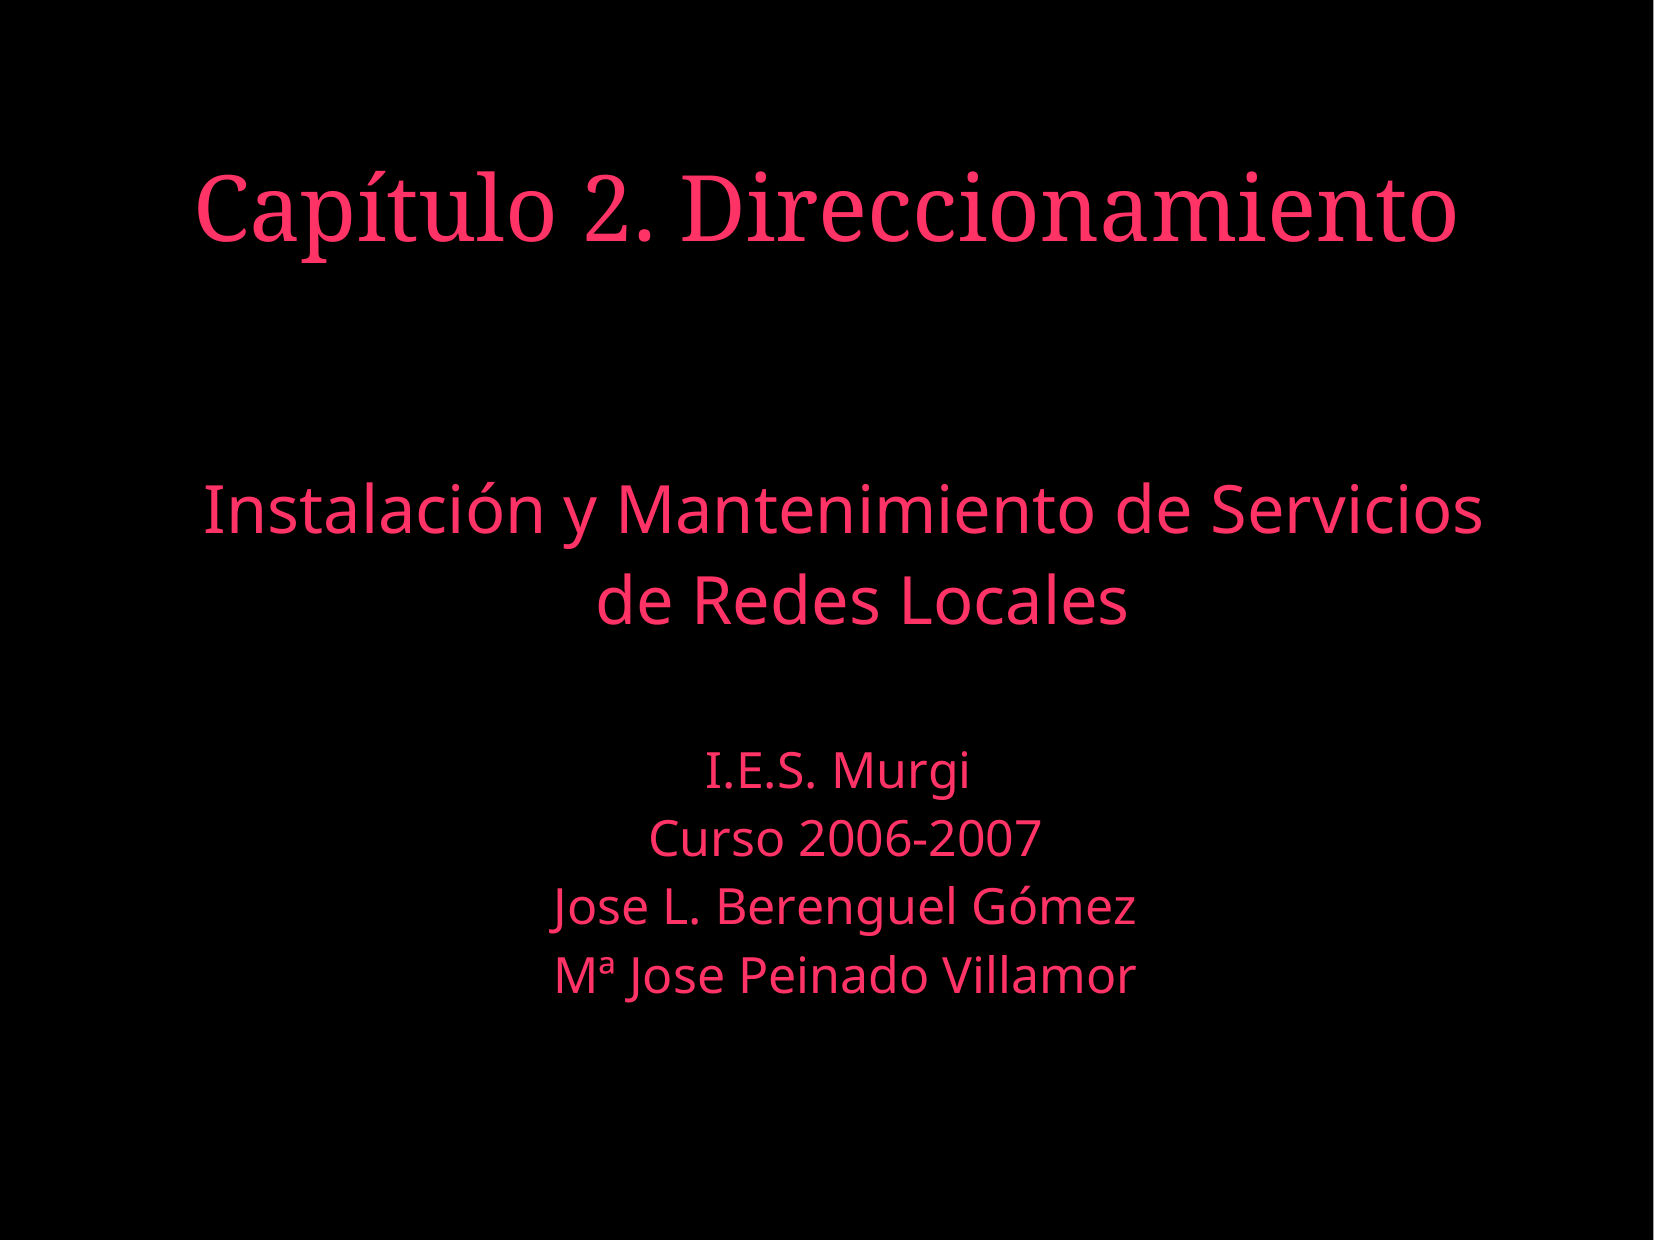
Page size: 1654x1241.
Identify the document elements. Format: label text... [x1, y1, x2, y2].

title Capítulo 2. Direccionamiento [121, 82, 1534, 331]
subtitle Instalación y Mantenimiento de Servicios de Redes Locales I.E.S. Murgi Curso 2006-2007 Jose L. Berenguel Gómez Mª Jose Peinado Villamor [121, 344, 1534, 1127]
